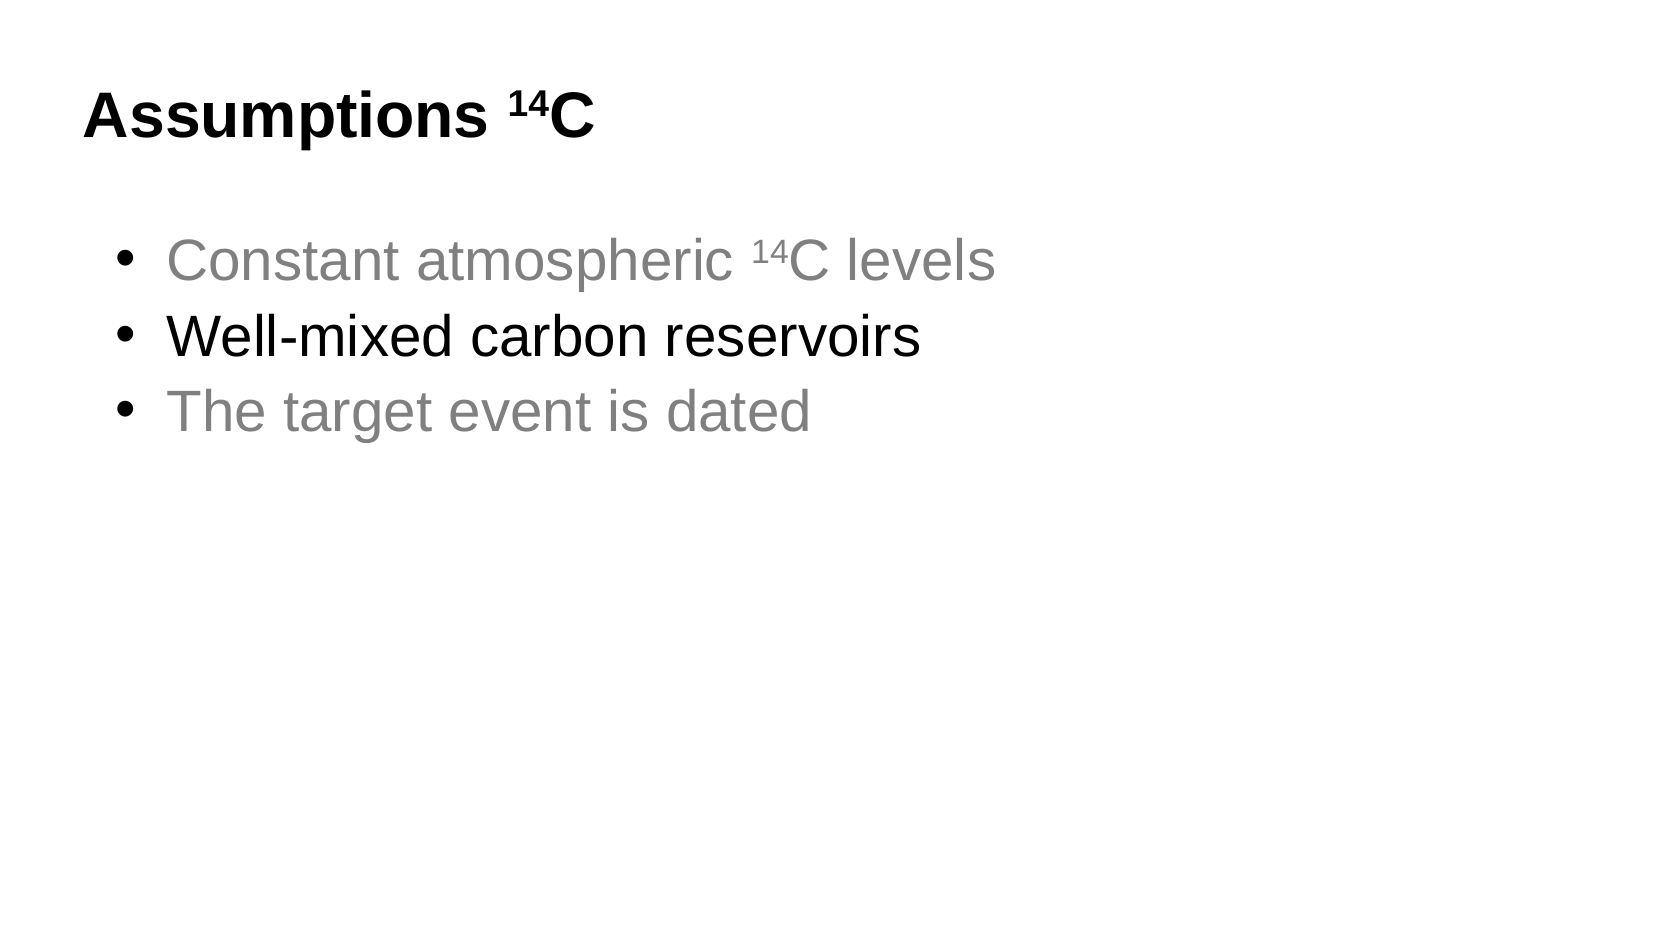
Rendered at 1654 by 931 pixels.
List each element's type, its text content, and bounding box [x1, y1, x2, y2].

text_box Assumptions 14C [82, 55, 1571, 252]
text_box Constant atmospheric 14C levels Well-mixed carbon reservoirs The target event is dated [114, 216, 1603, 831]
